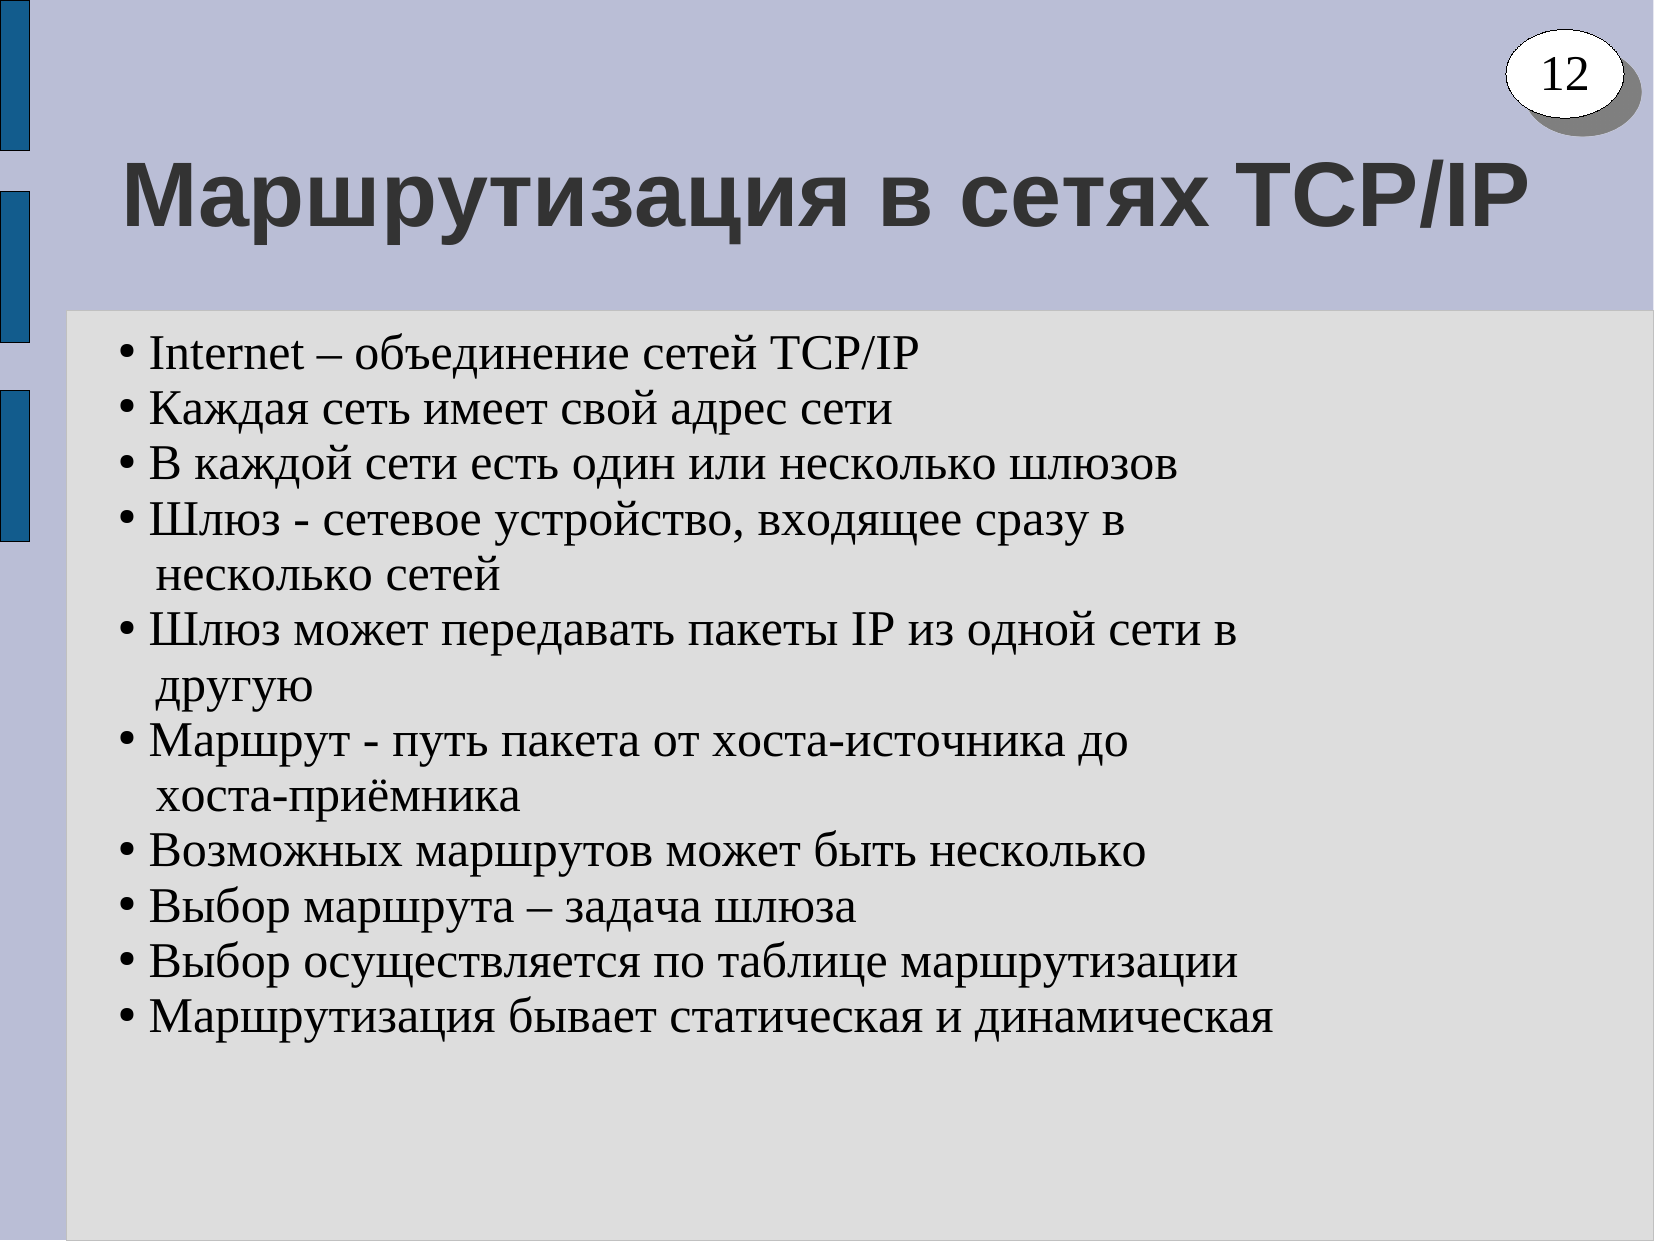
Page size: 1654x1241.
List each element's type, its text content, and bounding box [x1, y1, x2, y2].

title Маршрутизация в сетях TCP/IP [121, 91, 1534, 299]
text_box 12 [1505, 29, 1625, 119]
text_box Internet – объединение сетей TCP/IP Каждая сеть имеет свой адрес сети В каждой сети есть один или несколько шлюзов Шлюз - сетевое устройство, входящее сразу в несколько сетей Шлюз может передавать пакеты IP из одной сети в другую Маршрут - путь пакета от хоста-источника до хоста-приёмника Возможных маршрутов может быть несколько Выбор маршрута – задача шлюза Выбор осуществляется по таблице маршрутизации Маршрутизация бывает статическая и динамическая [118, 324, 1625, 1044]
